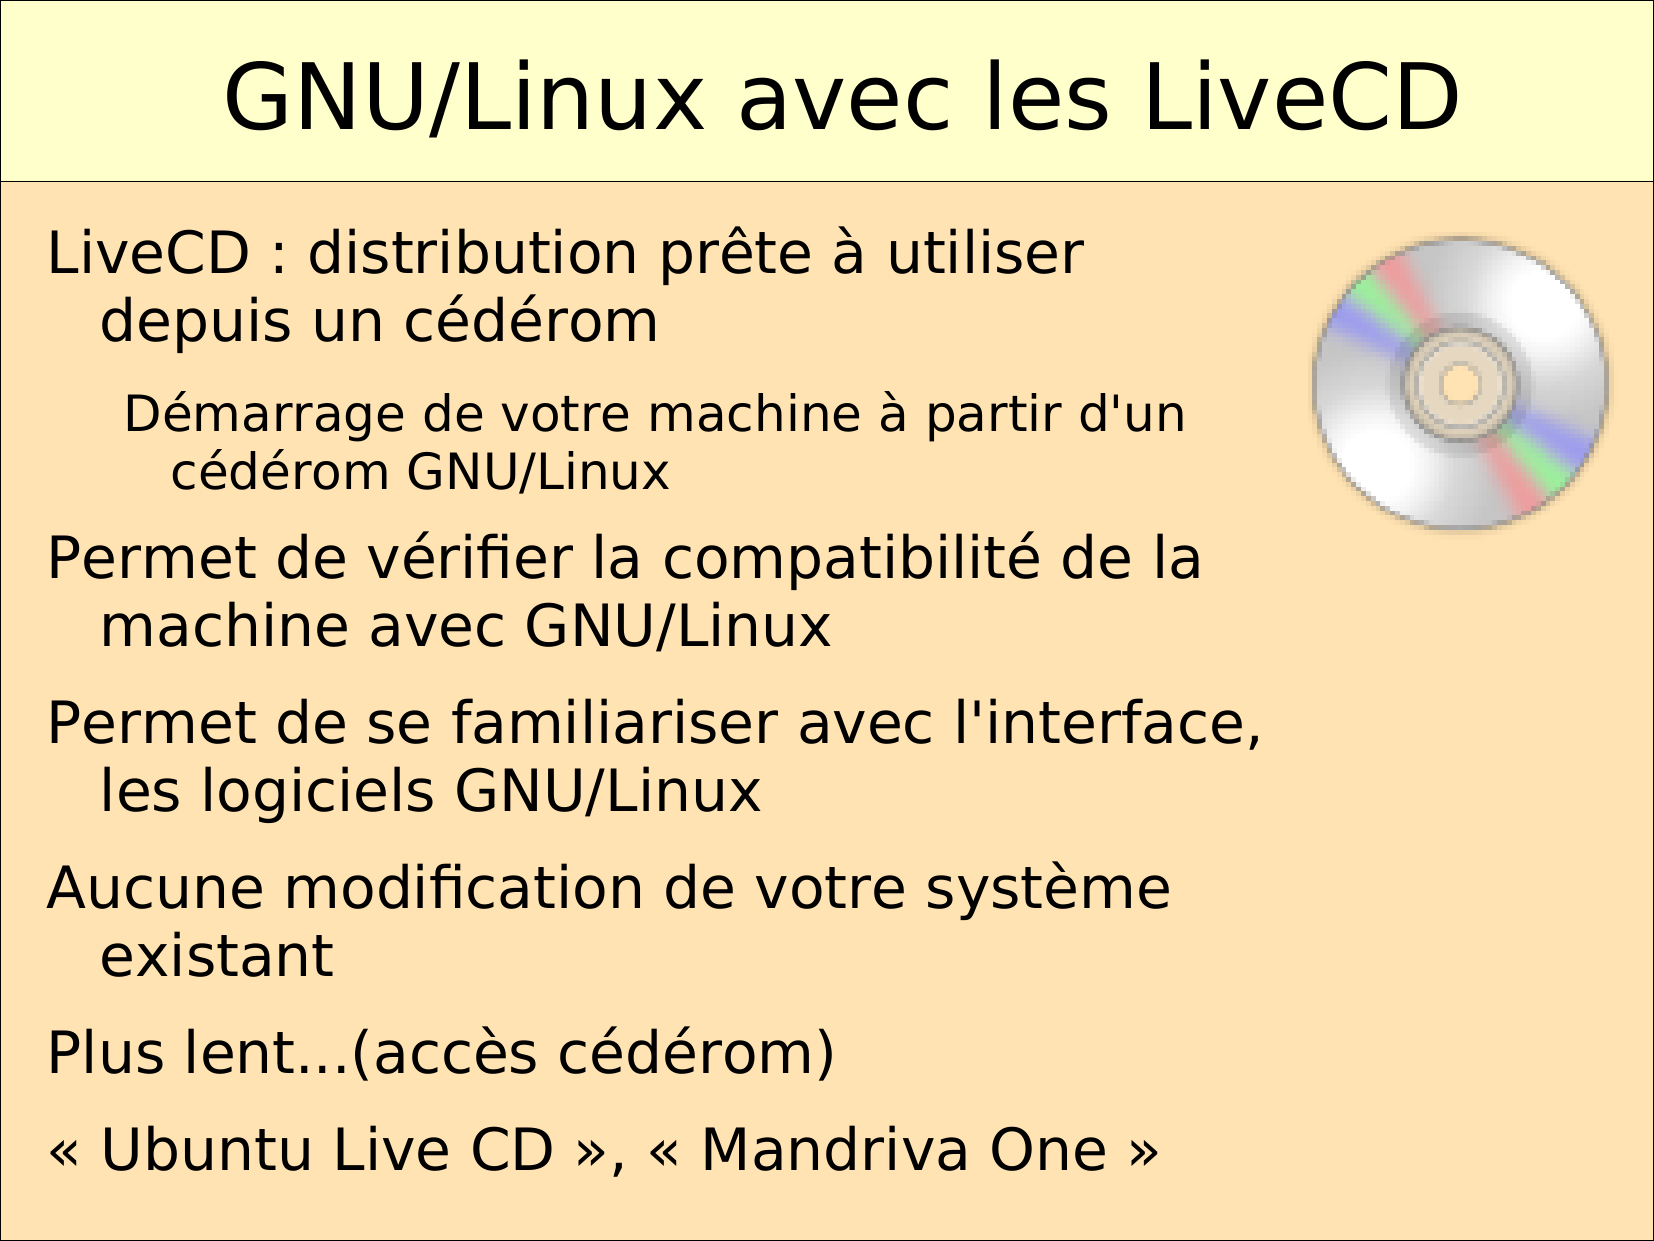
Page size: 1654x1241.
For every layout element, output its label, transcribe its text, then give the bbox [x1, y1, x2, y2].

title GNU/Linux avec les LiveCD [135, 43, 1552, 151]
list LiveCD : distribution prête à utiliser depuis un cédérom Démarrage de votre machine à partir d'un cédérom GNU/Linux Permet de vérifier la compatibilité de la machine avec GNU/Linux Permet de se familiariser avec l'interface, les logiciels GNU/Linux Aucune modification de votre système existant Plus lent...(accès cédérom) « Ubuntu Live CD », « Mandriva One » [28, 219, 1292, 1185]
picture [1308, 232, 1619, 540]
